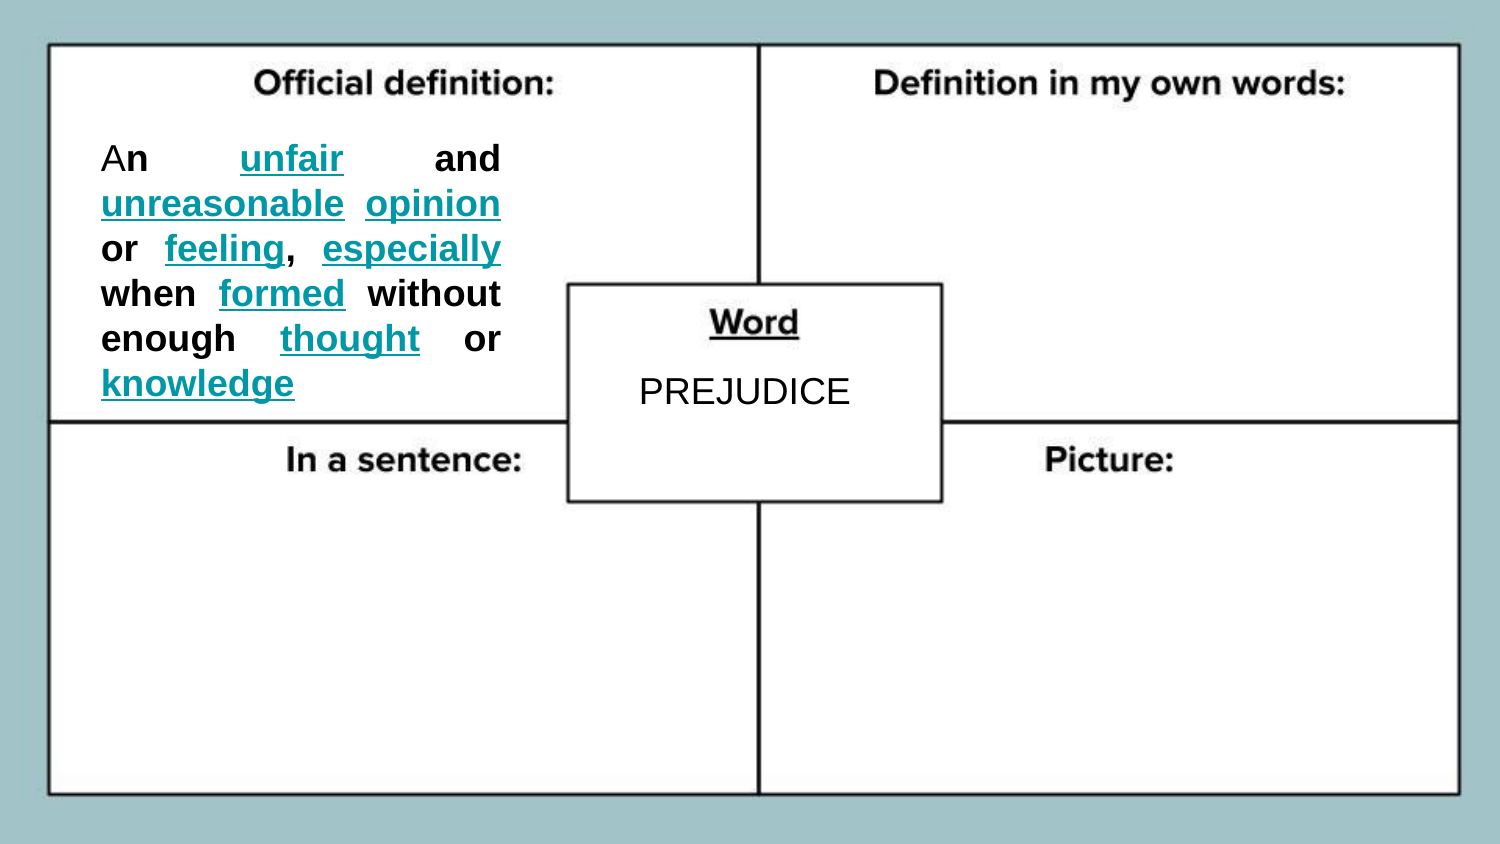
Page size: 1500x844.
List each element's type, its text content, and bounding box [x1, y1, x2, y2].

text_box An unfair and unreasonable opinion or feeling, especially when formed without enough thought or knowledge [85, 118, 517, 419]
text_box PREJUDICE [582, 351, 923, 427]
picture [0, 0, 1500, 844]
